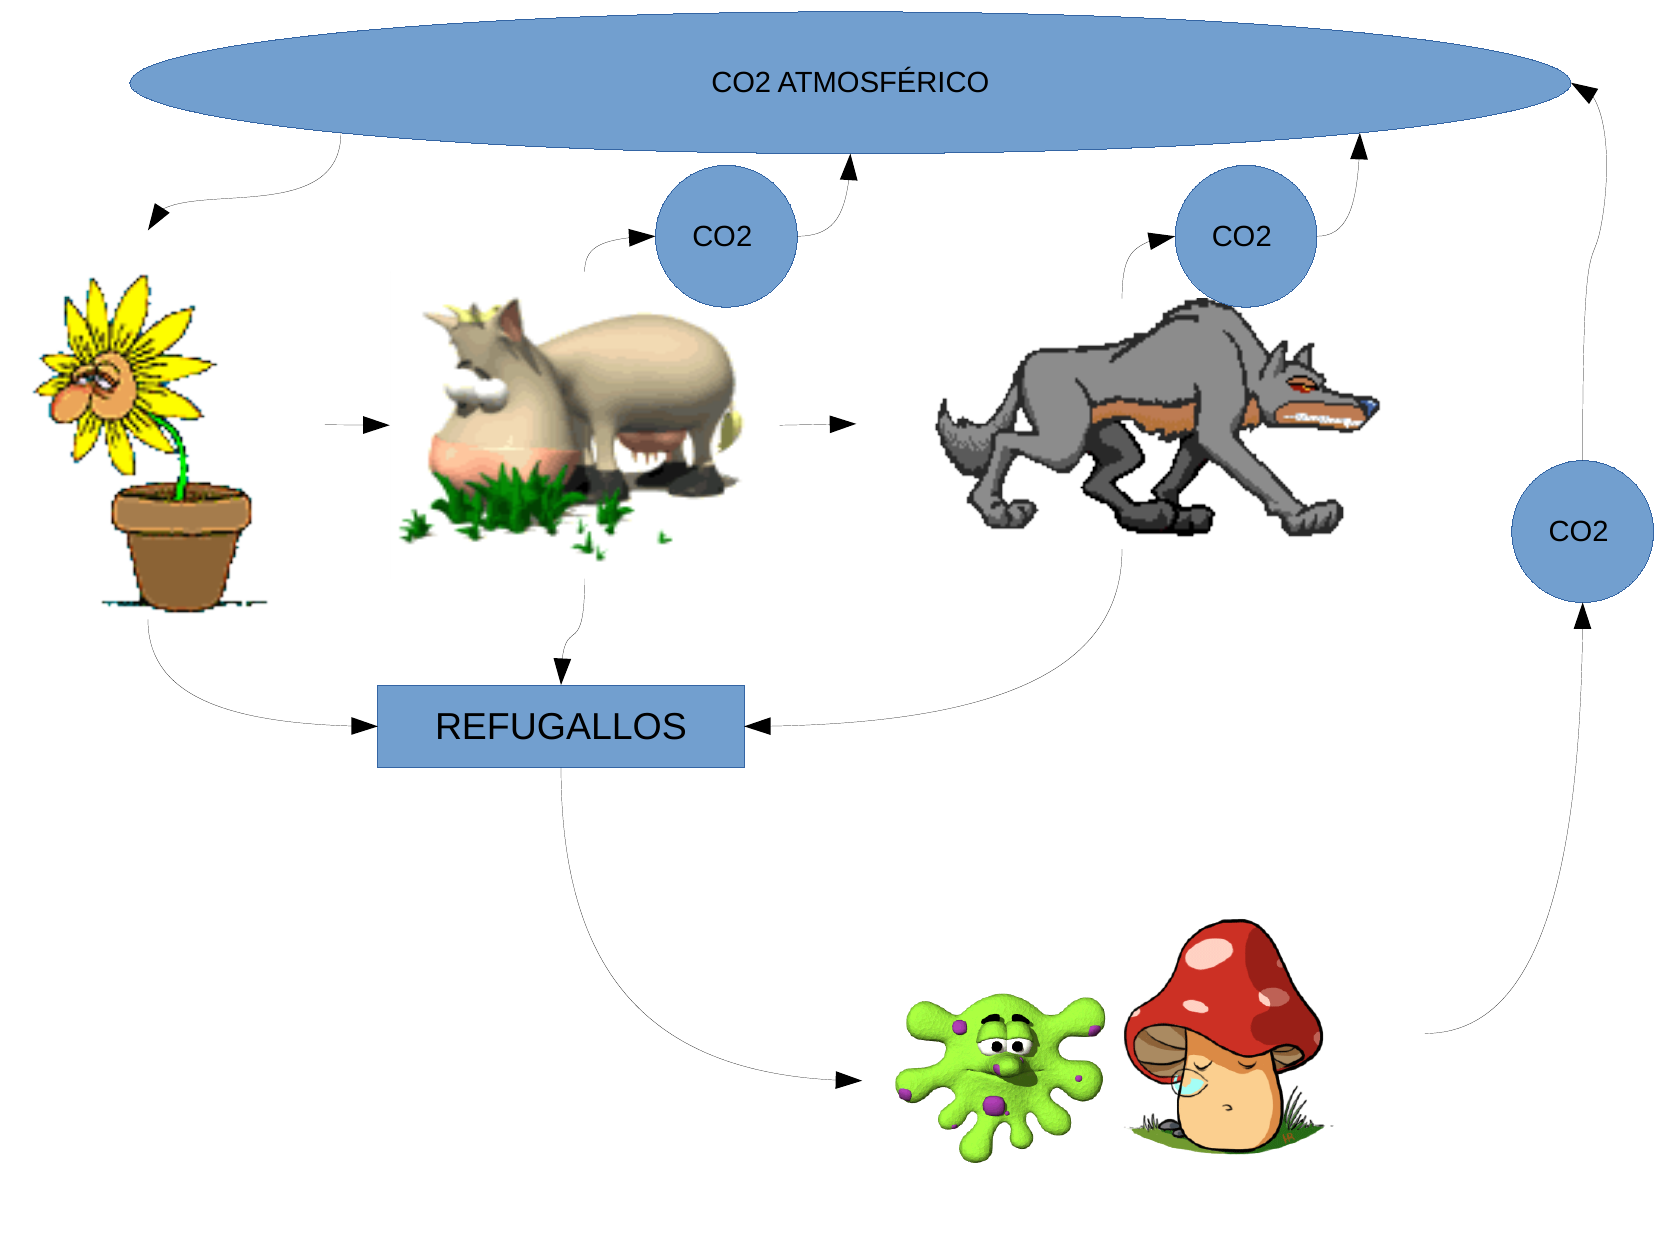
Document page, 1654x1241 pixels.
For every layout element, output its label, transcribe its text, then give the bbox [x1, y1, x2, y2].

text_box CO2 ATMOSFÉRICO [129, 11, 1571, 154]
text_box CO2 [655, 165, 798, 308]
picture [856, 298, 1388, 550]
text_box REFUGALLOS [377, 685, 745, 768]
picture [389, 271, 780, 579]
text_box CO2 [1175, 165, 1317, 308]
picture [0, 230, 325, 620]
text_box CO2 [1511, 460, 1654, 603]
picture [862, 826, 1425, 1241]
